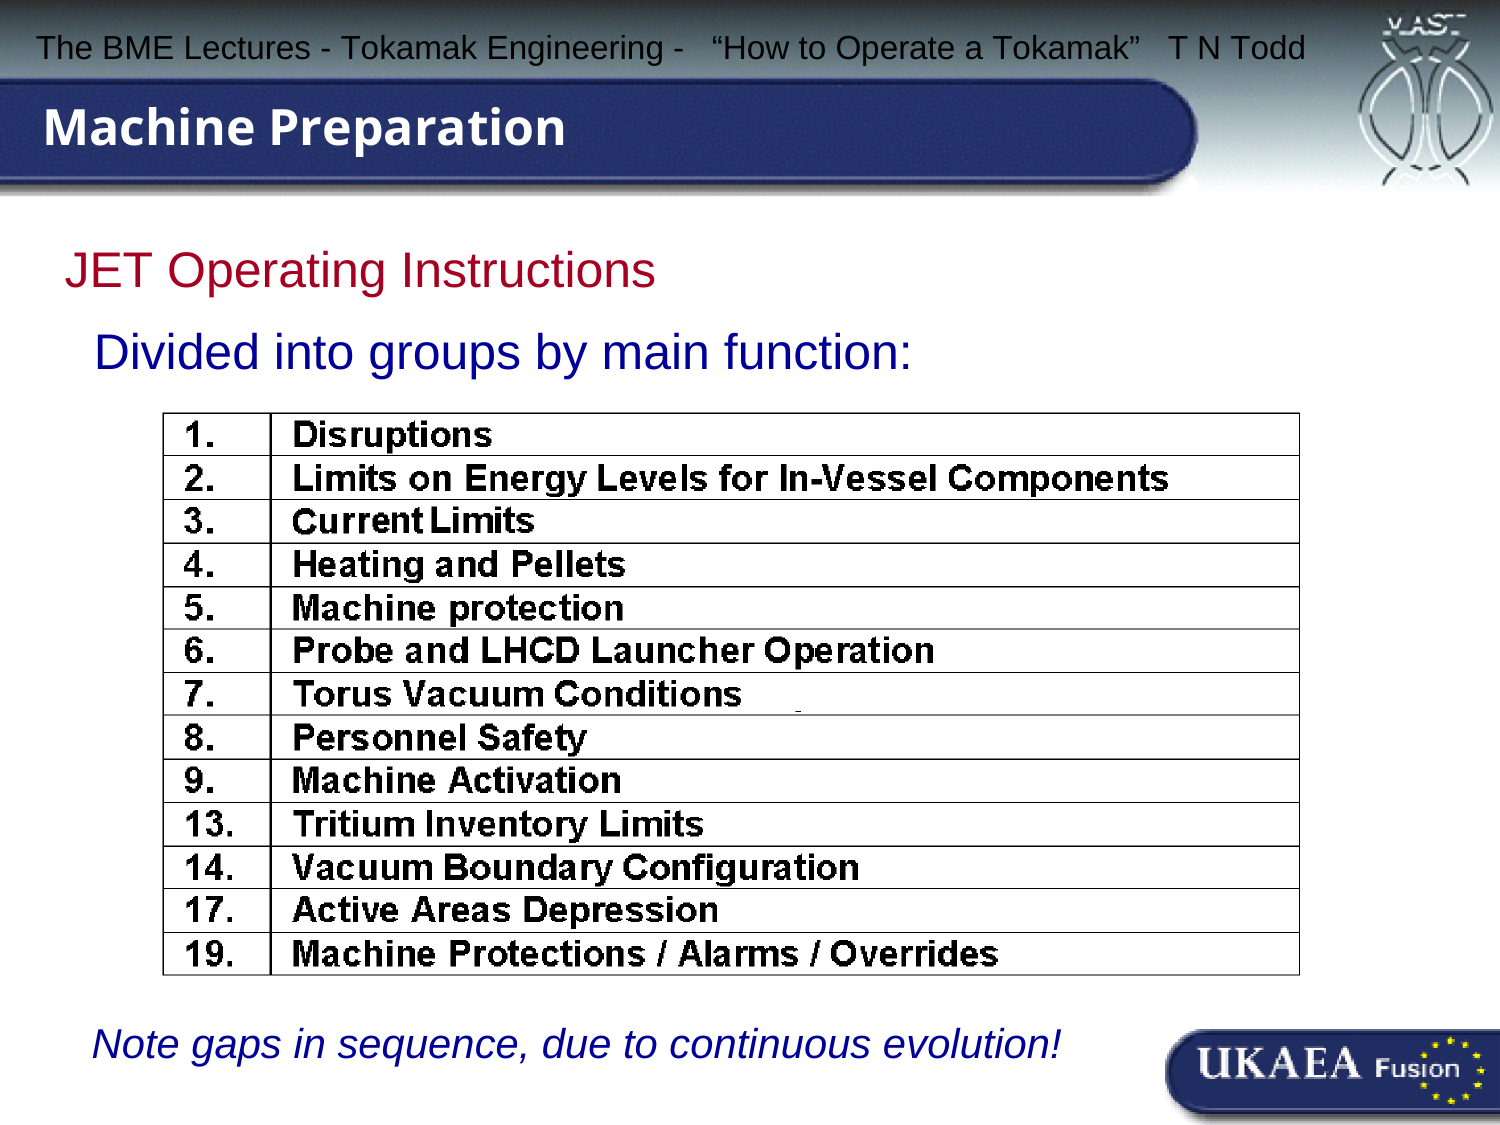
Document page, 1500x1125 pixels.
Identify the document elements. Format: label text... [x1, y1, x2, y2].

picture [1165, 1029, 1500, 1125]
text_box Divided into groups by main function: [78, 312, 1142, 388]
text_box Note gaps in sequence, due to continuous evolution! [76, 1009, 1140, 1075]
text_box Machine Preparation [27, 88, 583, 164]
title JET Operating Instructions [49, 227, 725, 309]
picture [0, 0, 1500, 202]
text_box The BME Lectures - Tokamak Engineering - “How to Operate a Tokamak” T N Todd [0, 18, 1323, 60]
picture [158, 408, 1304, 982]
